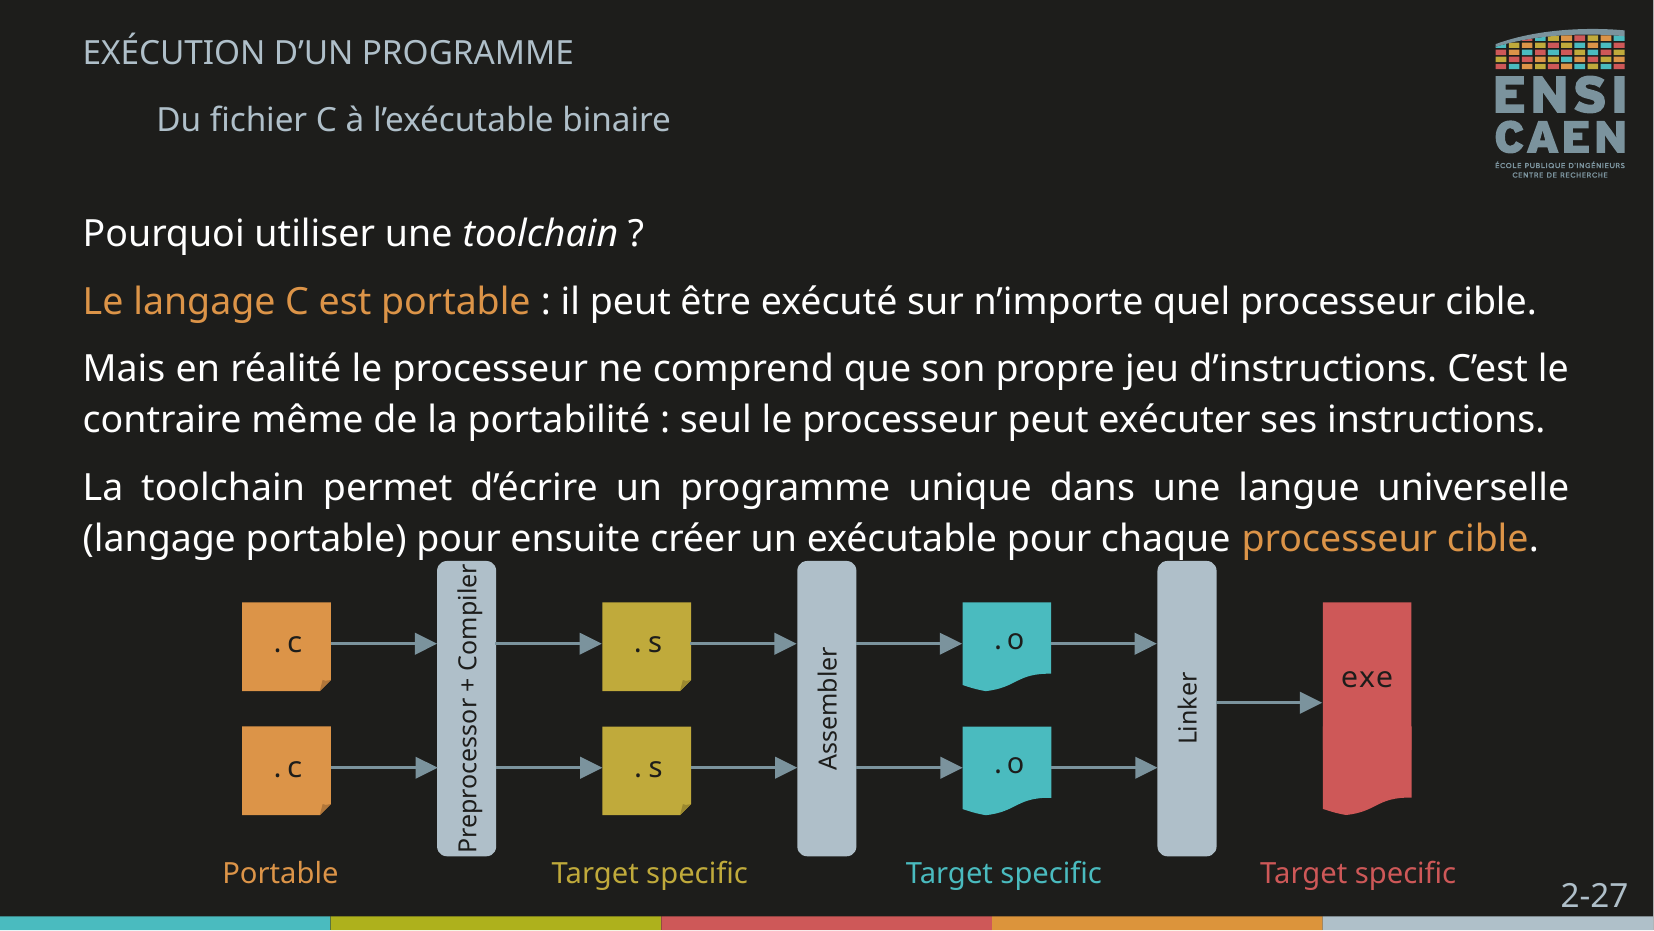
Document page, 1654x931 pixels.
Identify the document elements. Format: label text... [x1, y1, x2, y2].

text_box .c [242, 602, 331, 692]
text_box exe [1322, 602, 1412, 751]
text_box Target specific [1210, 844, 1506, 893]
title EXÉCUTION D’UN PROGRAMME Du fichier C à l’exécutable binaire [82, 0, 1467, 148]
text_box .c [242, 726, 331, 816]
text_box Target specific [502, 844, 798, 893]
text_box .o [962, 602, 1052, 692]
text_box Assembler [797, 560, 857, 857]
text_box Target specific [856, 844, 1152, 893]
text_box [1322, 751, 1412, 816]
text_box Linker [1157, 560, 1217, 857]
text_box Preprocessor + Compiler [437, 560, 497, 857]
text_box .s [602, 602, 692, 692]
text_box Portable [177, 844, 384, 893]
text_box .s [602, 726, 692, 816]
list Pourquoi utiliser une toolchain ? Le langage C est portable : il peut être exécuté sur n’importe quel processeur cible. Mais en réalité le processeur ne comprend que son propre jeu d’instructions. C’est le contraire même de la portabilité : seul le processeur peut exécuter ses instructions. La toolchain permet d’écrire un programme unique dans une langue universelle (langage portable) pour ensuite créer un exécutable pour chaque processeur cible. [82, 206, 1571, 916]
text_box .o [962, 726, 1052, 816]
